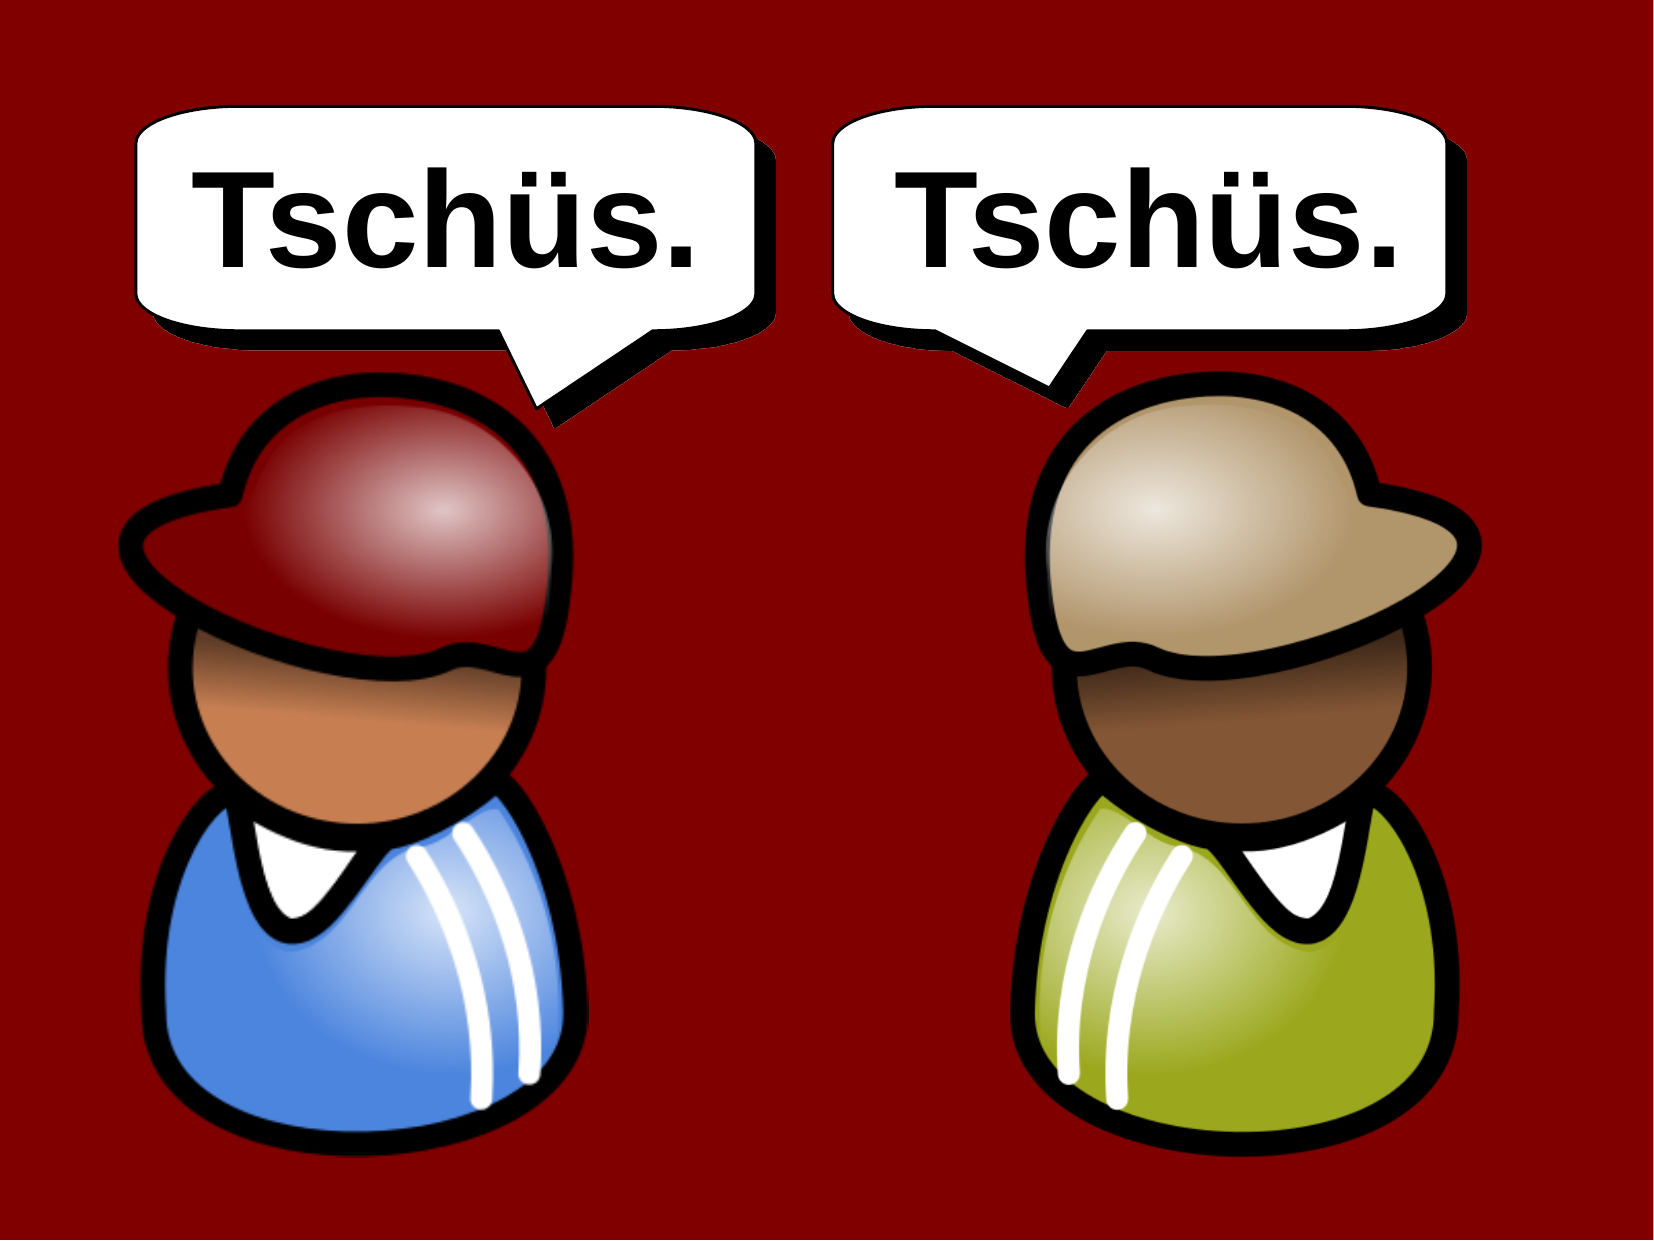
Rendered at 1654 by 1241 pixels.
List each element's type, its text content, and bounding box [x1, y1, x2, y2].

picture [118, 371, 589, 1158]
text_box Tschüs. [177, 135, 756, 311]
picture [1009, 371, 1483, 1158]
text_box Tschüs. [879, 135, 1453, 311]
text_box [135, 106, 754, 374]
text_box [832, 106, 1445, 388]
